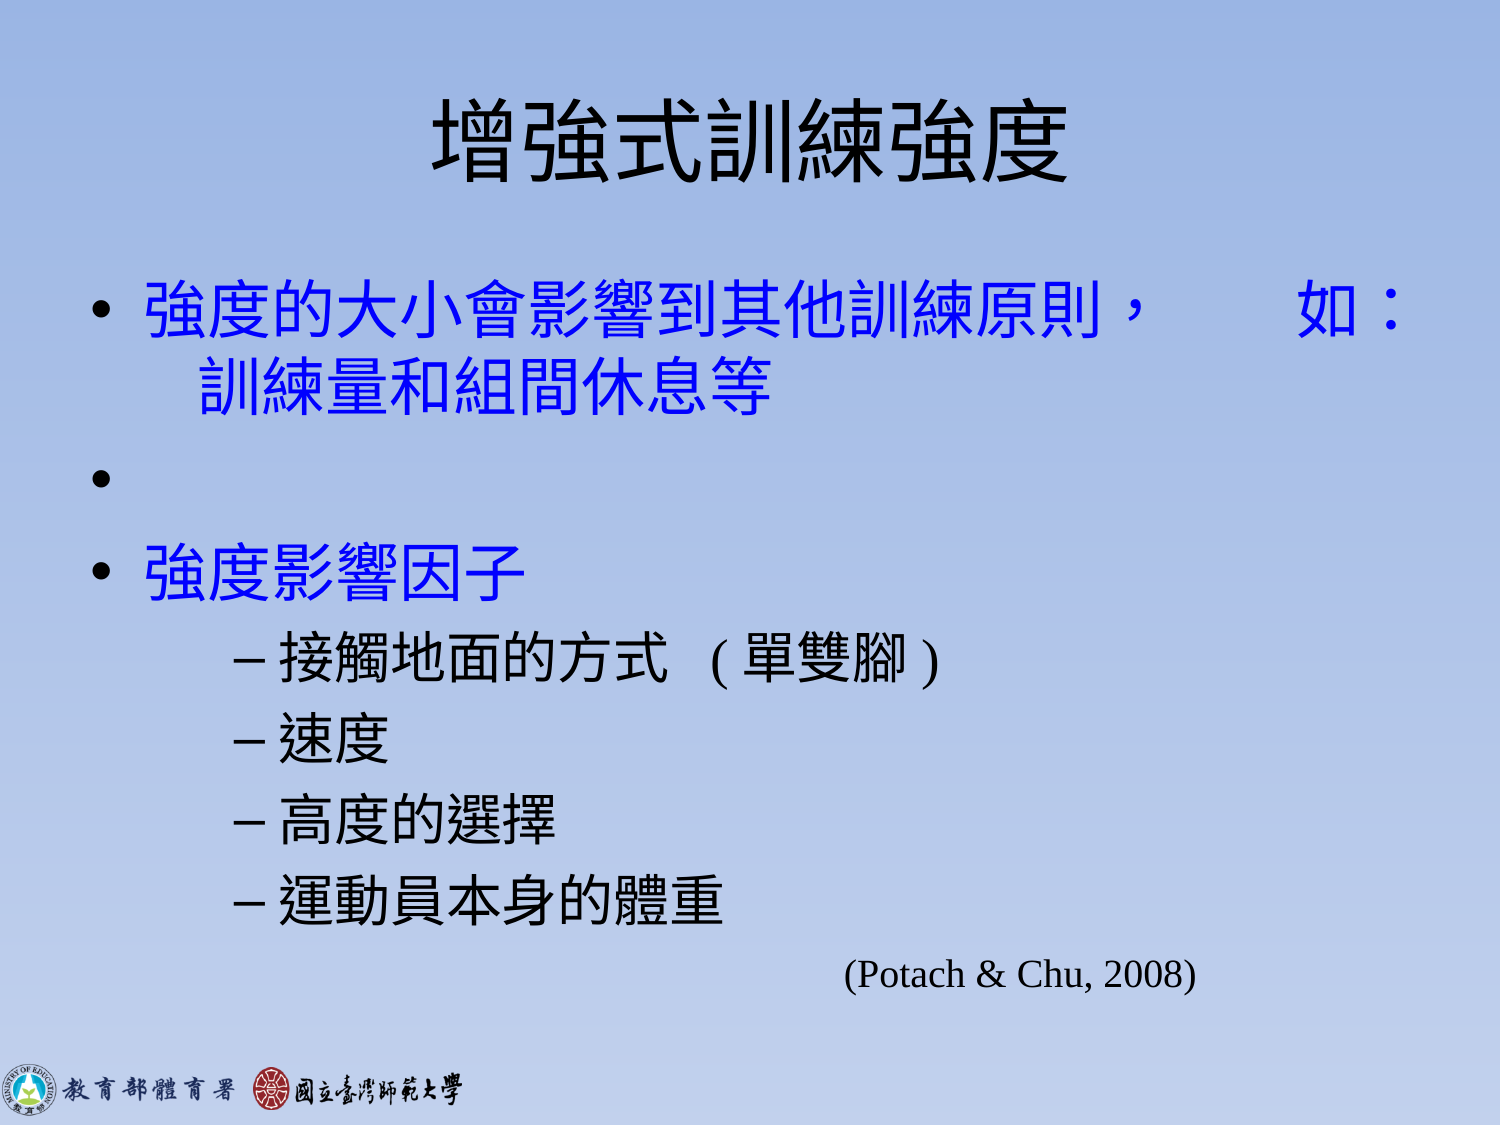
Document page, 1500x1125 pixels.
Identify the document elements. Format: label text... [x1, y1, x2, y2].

list 強度的大小會影響到其他訓練原則， 如：訓練量和組間休息等 強度影響因子 接觸地面的方式 (單雙腳) 速度 高度的選擇 運動員本身的體重 (Potach & Chu, 2008) [75, 262, 1426, 1005]
title 增強式訓練強度 [75, 45, 1426, 233]
